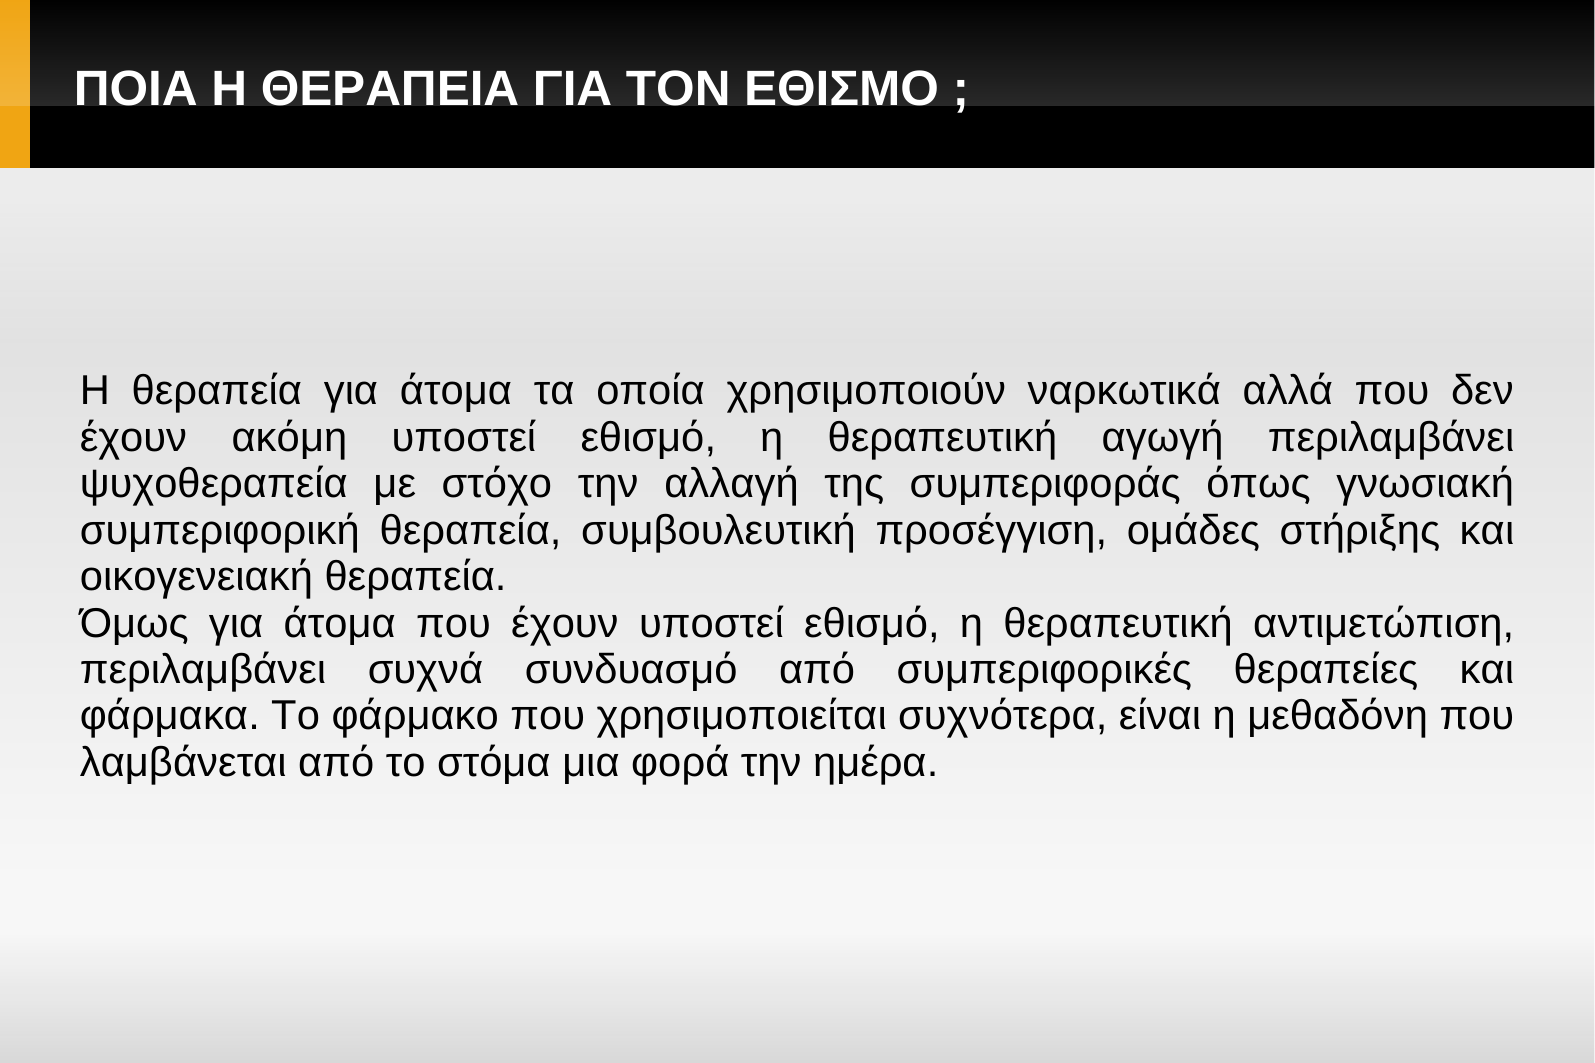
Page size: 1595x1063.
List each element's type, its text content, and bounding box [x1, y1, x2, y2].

subtitle Η θεραπεία για άτομα τα οποία χρησιμοποιούν ναρκωτικά αλλά που δεν έχουν ακόμη υποστεί εθισμό, η θεραπευτική αγωγή περιλαμβάνει ψυχοθεραπεία με στόχο την αλλαγή της συμπεριφοράς όπως γνωσιακή συμπεριφορική θεραπεία, συμβουλευτική προσέγγιση, ομάδες στήριξης και οικογενειακή θεραπεία. Όμως για άτομα που έχουν υποστεί εθισμό, η θεραπευτική αντιμετώπιση, περιλαμβάνει συχνά συνδυασμό από συμπεριφορικές θεραπείες και φάρμακα. Το φάρμακο που χρησιμοποιείται συχνότερα, είναι η μεθαδόνη που λαμβάνεται από το στόμα μια φορά την ημέρα. [79, 248, 1515, 951]
picture [0, 0, 1595, 1063]
title ΠΟΙΑ Η ΘΕΡΑΠΕΙΑ ΓΙΑ ΤΟΝ ΕΘΙΣΜΟ ; [74, 61, 1510, 117]
